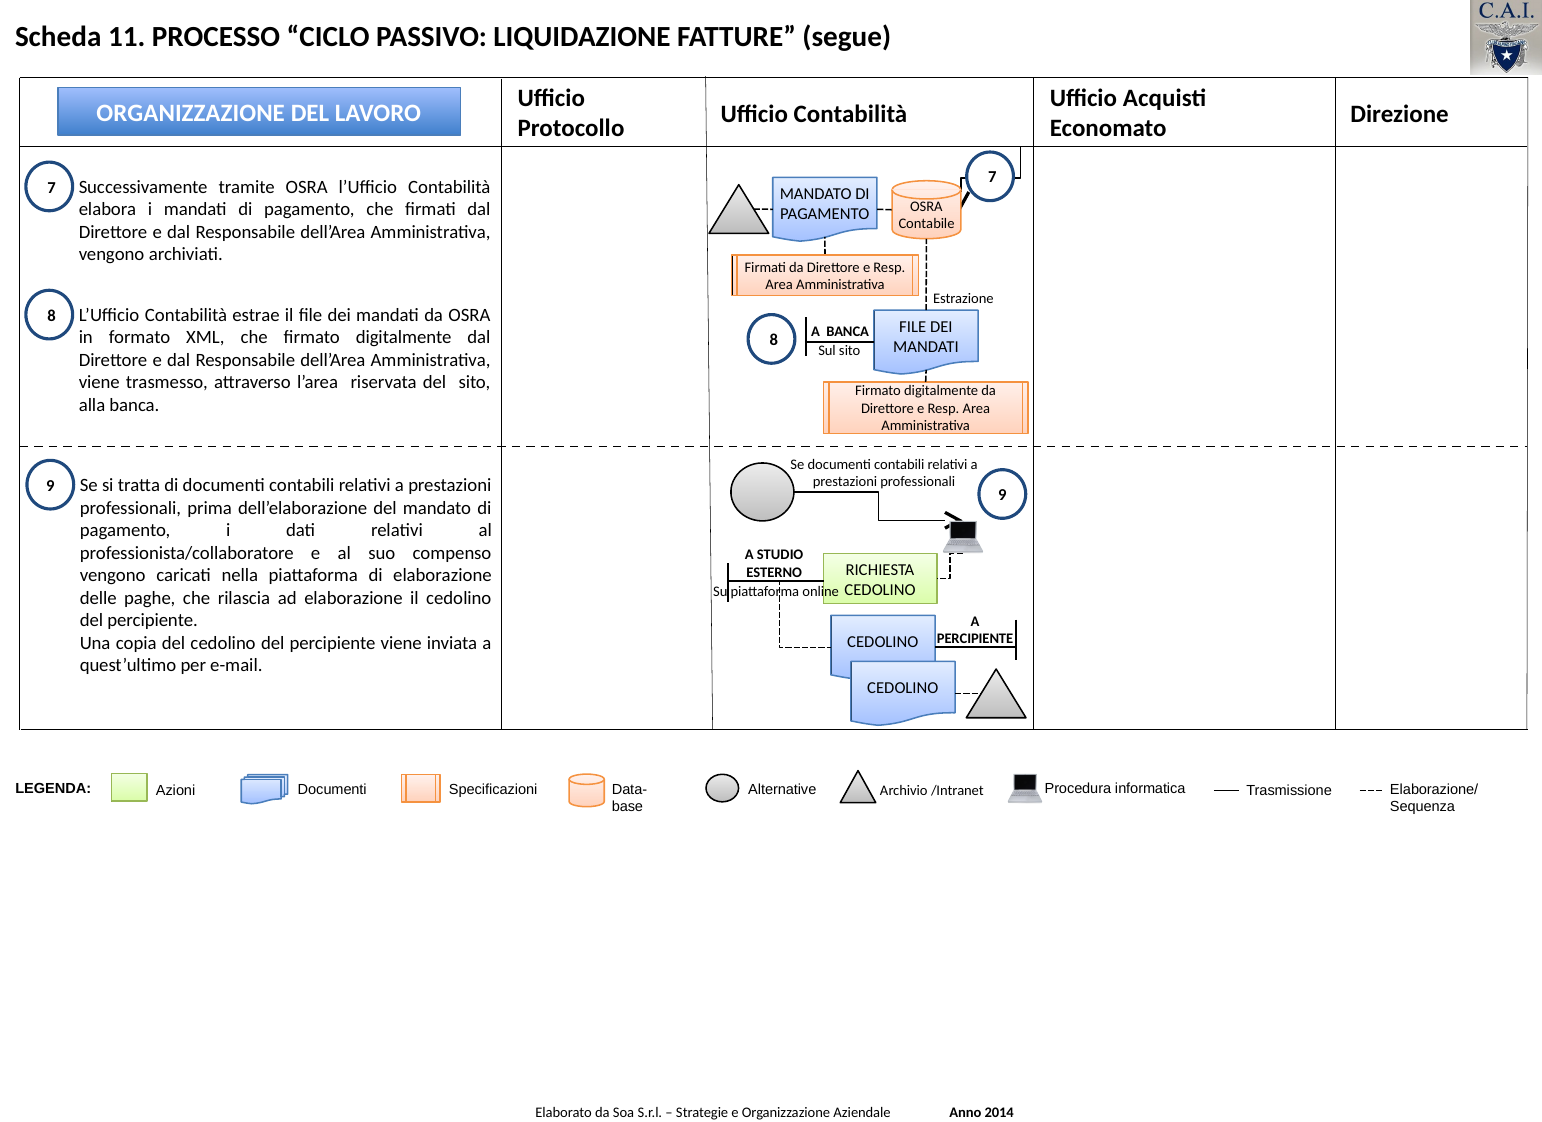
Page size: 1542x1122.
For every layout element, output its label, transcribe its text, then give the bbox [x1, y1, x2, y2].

text_box 7 [966, 152, 1014, 201]
picture [942, 520, 984, 554]
text_box [706, 774, 733, 802]
text_box Firmato digitalmente da Direttore e Resp. Area Amministrativa [823, 381, 1028, 434]
text_box Sul sito [803, 333, 876, 367]
text_box ORGANIZZAZIONE DEL LAVORO [57, 87, 461, 136]
text_box Se si tratta di documenti contabili relativi a prestazioni professionali, prima dell’elaborazione del mandato di pagamento, i dati relativi al professionista/collaboratore e al suo compenso vengono caricati nella piattaforma di elaborazione delle paghe, che rilascia ad elaborazione il cedolino del percipiente. Una copia del cedolino del percipiente viene inviata a quest’ultimo per e-mail. [64, 465, 506, 683]
text_box Data-base [597, 772, 687, 822]
text_box Elaborato da Soa S.r.l. – Strategie e Organizzazione Aziendale Anno 2014 [3, 1096, 1542, 1122]
text_box [840, 770, 876, 803]
text_box 9 [978, 469, 1026, 519]
text_box 8 [25, 290, 64, 339]
text_box Trasmissione [1231, 773, 1362, 806]
text_box 8 [748, 314, 795, 364]
text_box Direzione [1335, 77, 1527, 147]
text_box Se documenti contabili relativi a prestazioni professionali [761, 447, 1007, 498]
text_box 9 [26, 460, 65, 509]
text_box Specificazioni [434, 772, 564, 805]
text_box Su piattaforma online [698, 574, 854, 607]
text_box [708, 184, 769, 234]
text_box RICHIESTA CEDOLINO [843, 553, 937, 604]
text_box MANDATO DI PAGAMENTO [772, 177, 877, 242]
text_box Ufficio Protocollo [502, 77, 705, 147]
text_box Ufficio Acquisti Economato [1034, 77, 1335, 147]
text_box Azioni [141, 773, 242, 806]
text_box Documenti [282, 772, 413, 805]
text_box [569, 774, 605, 807]
text_box Ufficio Contabilità [705, 77, 1034, 147]
text_box Alternative [733, 772, 864, 805]
text_box [966, 669, 1027, 718]
text_box Scheda 11. PROCESSO “CICLO PASSIVO: LIQUIDAZIONE FATTURE” (segue) [0, 0, 1470, 74]
text_box [413, 775, 434, 802]
text_box A BANCA [776, 314, 909, 348]
text_box Elaborazione/Sequenza [1375, 772, 1542, 822]
text_box 7 [25, 162, 64, 211]
text_box Procedura informatica [1029, 771, 1213, 804]
text_box CEDOLINO [850, 661, 956, 726]
text_box [241, 774, 288, 804]
text_box A STUDIO ESTERNO [705, 537, 843, 574]
text_box Successivamente tramite OSRA l’Ufficio Contabilità elabora i mandati di pagamento, che firmati dal Direttore e dal Responsabile dell’Area Amministrativa, vengono archiviati. [63, 167, 505, 273]
text_box L’Ufficio Contabilità estrae il file dei mandati da OSRA in formato XML, che firmato digitalmente dal Direttore e dal Responsabile dell’Area Amministrativa, viene trasmesso, attraverso l’area riservata del sito, alla banca. [63, 295, 505, 423]
text_box LEGENDA: [0, 771, 108, 804]
text_box A PERCIPIENTE [906, 604, 1044, 654]
picture [1470, 0, 1542, 75]
text_box FILE DEI MANDATI [873, 310, 979, 374]
text_box Estrazione [918, 282, 1009, 315]
text_box Firmati da Direttore e Resp. Area Amministrativa [731, 255, 919, 296]
text_box Archivio /Intranet [865, 773, 1106, 806]
text_box [111, 773, 141, 802]
text_box OSRA Contabile [892, 180, 961, 239]
text_box [730, 463, 794, 521]
text_box CEDOLINO [830, 615, 936, 679]
